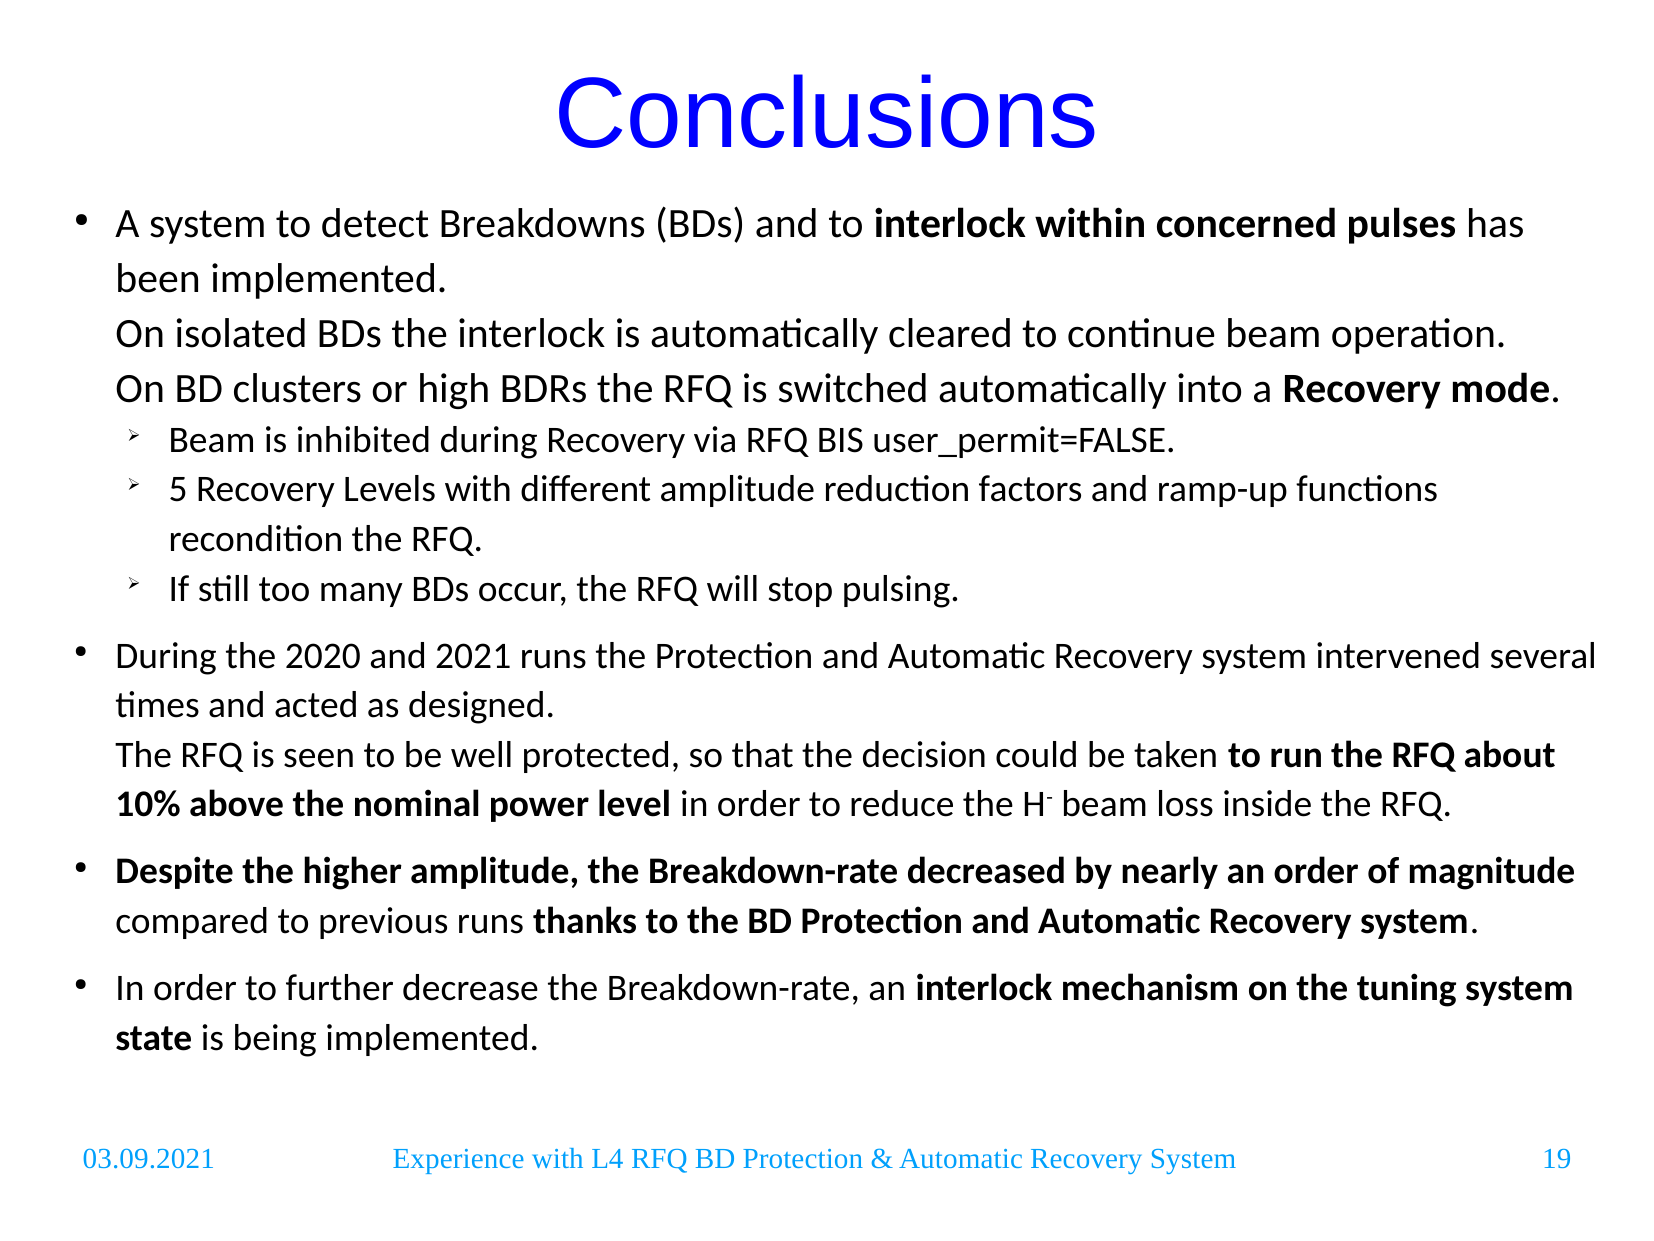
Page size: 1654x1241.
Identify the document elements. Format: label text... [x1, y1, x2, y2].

title Conclusions [82, 49, 1571, 178]
text_box A system to detect Breakdowns (BDs) and to interlock within concerned pulses has been implemented. On isolated BDs the interlock is automatically cleared to continue beam operation. On BD clusters or high BDRs the RFQ is switched automatically into a Recovery mode. Beam is inhibited during Recovery via RFQ BIS user_permit=FALSE. 5 Recovery Levels with different amplitude reduction factors and ramp-up functions recondition the RFQ. If still too many BDs occur, the RFQ will stop pulsing. During the 2020 and 2021 runs the Protection and Automatic Recovery system intervened several times and acted as designed. The RFQ is seen to be well protected, so that the decision could be taken to run the RFQ about 10% above the nominal power level in order to reduce the H- beam loss inside the RFQ. Despite the higher amplitude, the Breakdown-rate decreased by nearly an order of magnitude compared to previous runs thanks to the BD Protection and Automatic Recovery system. In order to further decrease the Breakdown-rate, an interlock mechanism on the tuning system state is being implemented. [59, 183, 1625, 1123]
